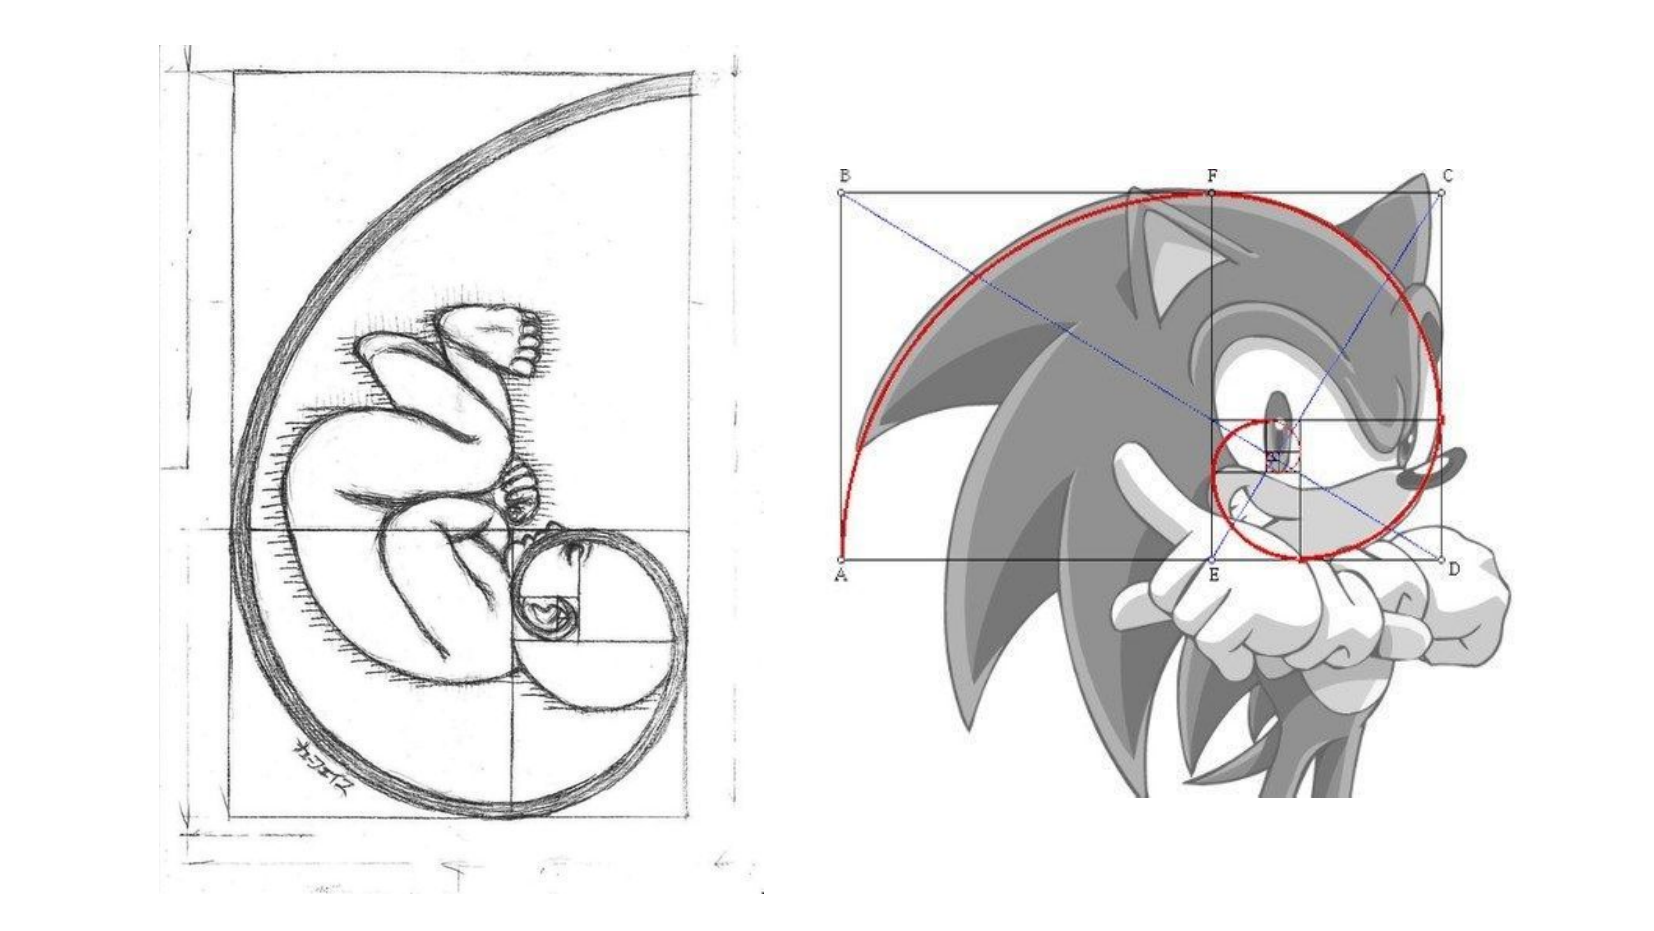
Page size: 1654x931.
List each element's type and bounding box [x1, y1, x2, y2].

picture [159, 45, 764, 894]
picture [789, 169, 1571, 798]
